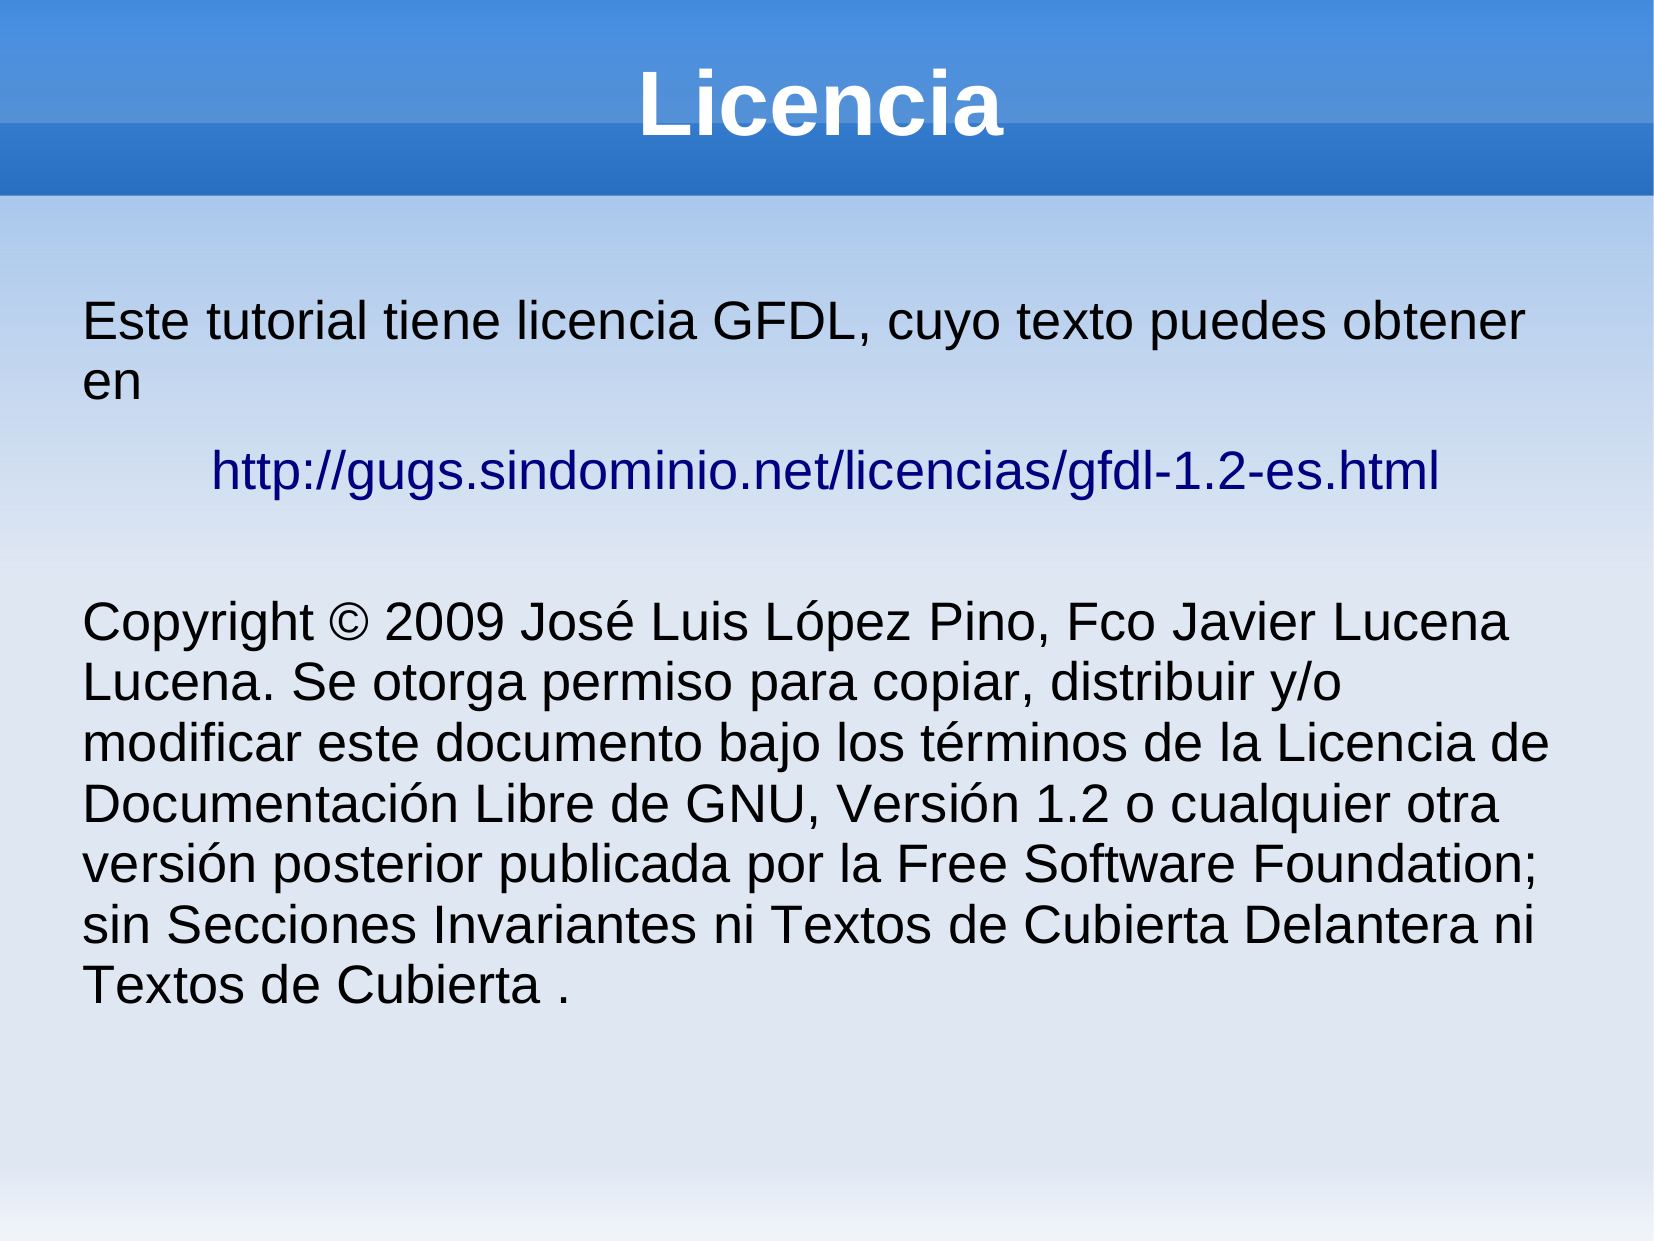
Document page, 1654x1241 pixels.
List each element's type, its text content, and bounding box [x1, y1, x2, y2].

title Licencia [76, 7, 1565, 200]
picture [0, 0, 1654, 1241]
list Este tutorial tiene licencia GFDL, cuyo texto puedes obtener en http://gugs.sindominio.net/licencias/gfdl-1.2-es.html Copyright © 2009 José Luis López Pino, Fco Javier Lucena Lucena. Se otorga permiso para copiar, distribuir y/o modificar este documento bajo los términos de la Licencia de Documentación Libre de GNU, Versión 1.2 o cualquier otra versión posterior publicada por la Free Software Foundation; sin Secciones Invariantes ni Textos de Cubierta Delantera ni Textos de Cubierta . [82, 290, 1571, 1094]
